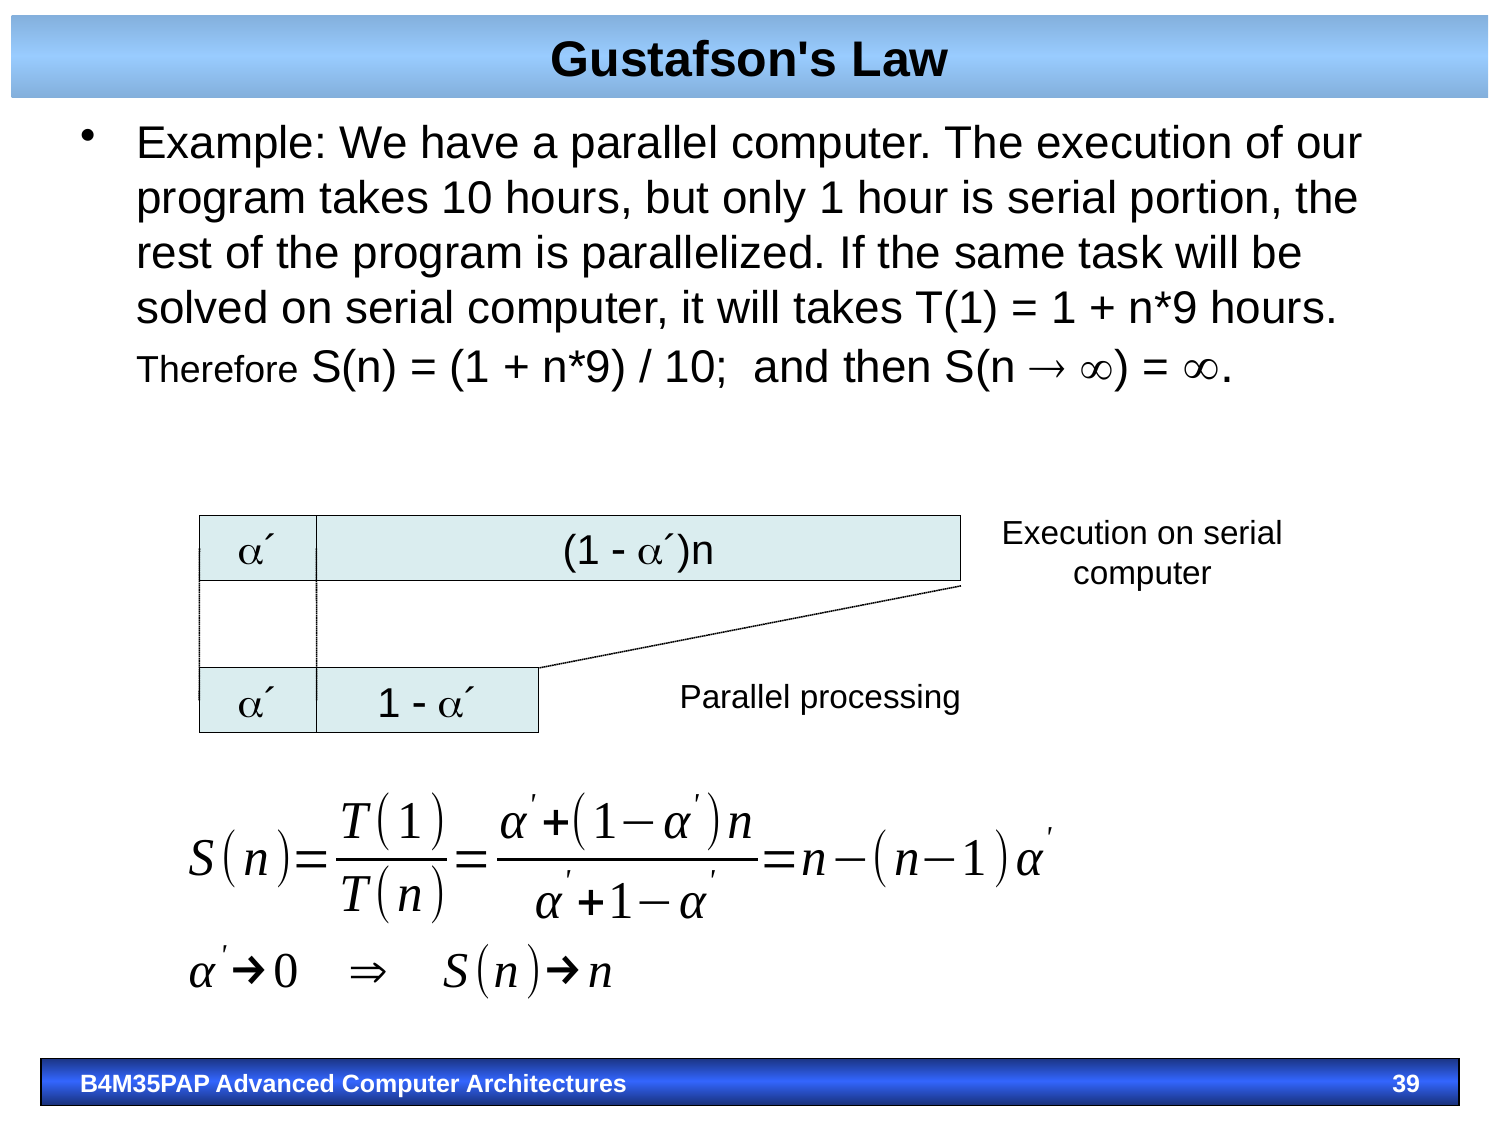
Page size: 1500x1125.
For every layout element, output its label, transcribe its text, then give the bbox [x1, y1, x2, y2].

title Gustafson's Law [11, 15, 1489, 98]
text_box ´ [199, 515, 317, 581]
text_box ´ [199, 667, 316, 733]
chart [175, 785, 1071, 930]
text_box (1  ´)n [317, 515, 960, 581]
list Example: We have a parallel computer. The execution of our program takes 10 hours, but only 1 hour is serial portion, the rest of the program is parallelized. If the same task will be solved on serial computer, it will takes T(1) = 1 + n*9 hours. Therefore S(n) = (1 + n*9) / 10; and then S(n  ) = . [64, 105, 1436, 1043]
chart [175, 937, 631, 1004]
text_box Parallel processing [539, 667, 1102, 723]
text_box 1  ´ [316, 667, 539, 733]
text_box Execution on serial computer [960, 503, 1325, 599]
